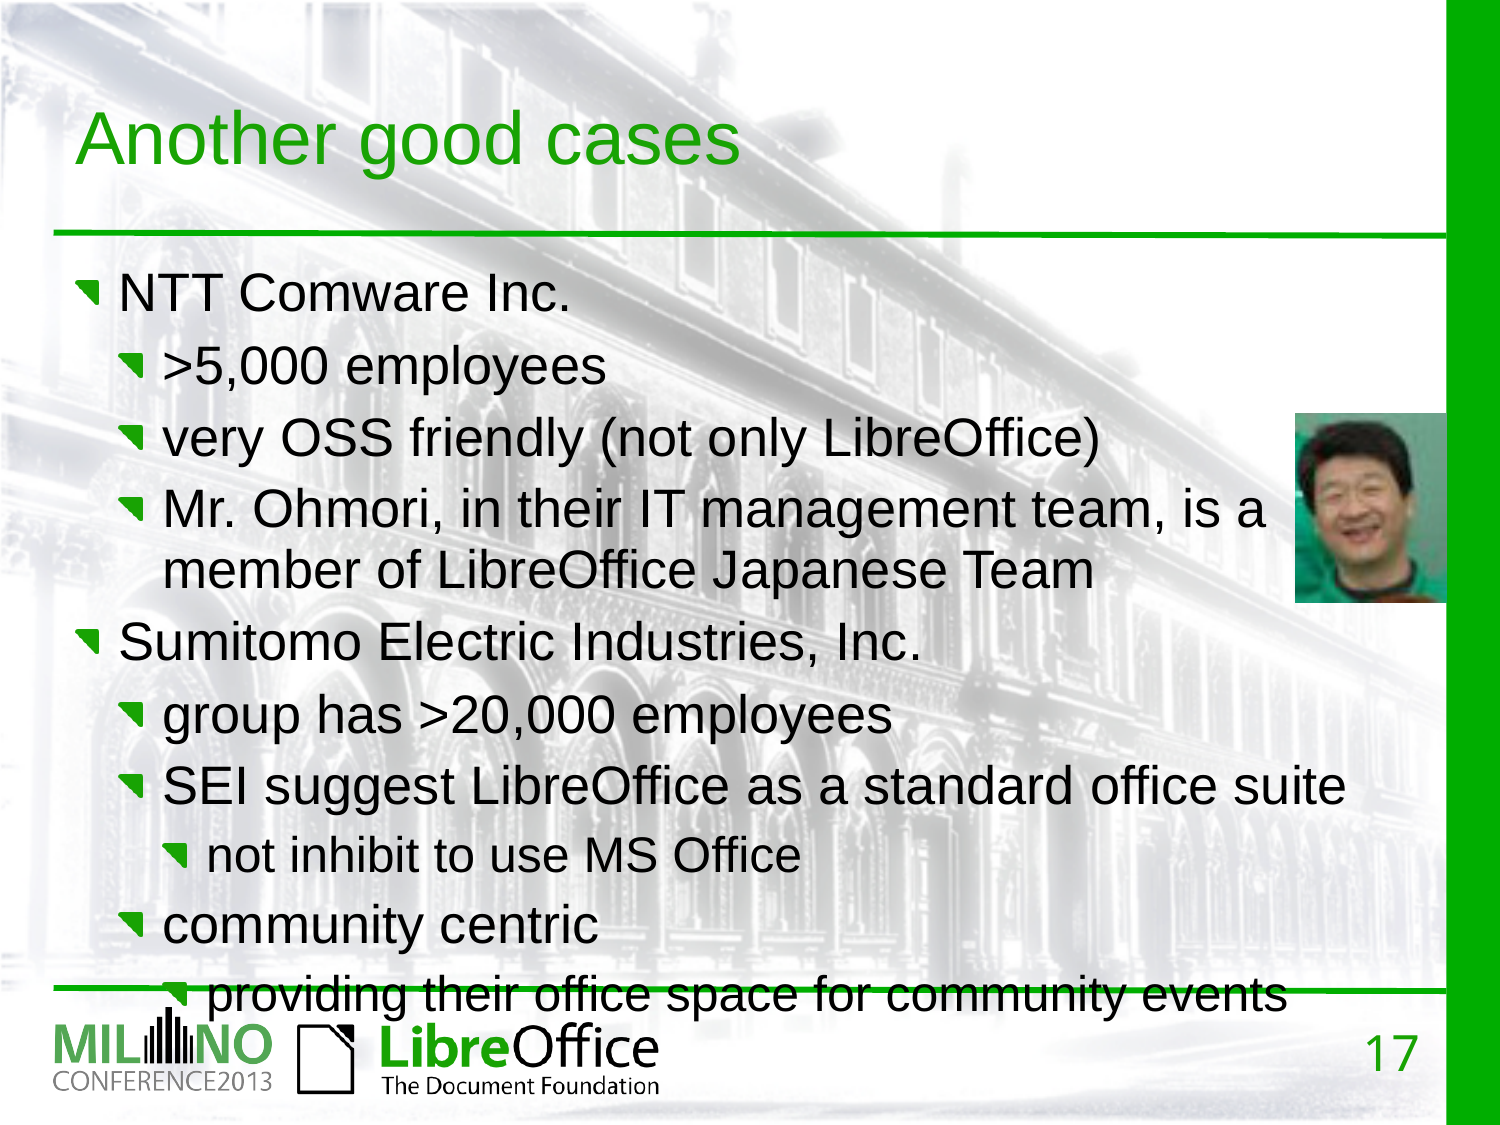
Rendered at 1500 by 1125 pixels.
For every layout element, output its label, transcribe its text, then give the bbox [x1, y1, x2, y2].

title Another good cases [75, 96, 1425, 181]
list NTT Comware Inc. >5,000 employees very OSS friendly (not only LibreOffice) Mr. Ohmori, in their IT management team, is a member of LibreOffice Japanese Team Sumitomo Electric Industries, Inc. group has >20,000 employees SEI suggest LibreOffice as a standard office suite not inhibit to use MS Office community centric providing their office space for community events [75, 262, 1425, 1023]
picture [0, 1, 1447, 1125]
